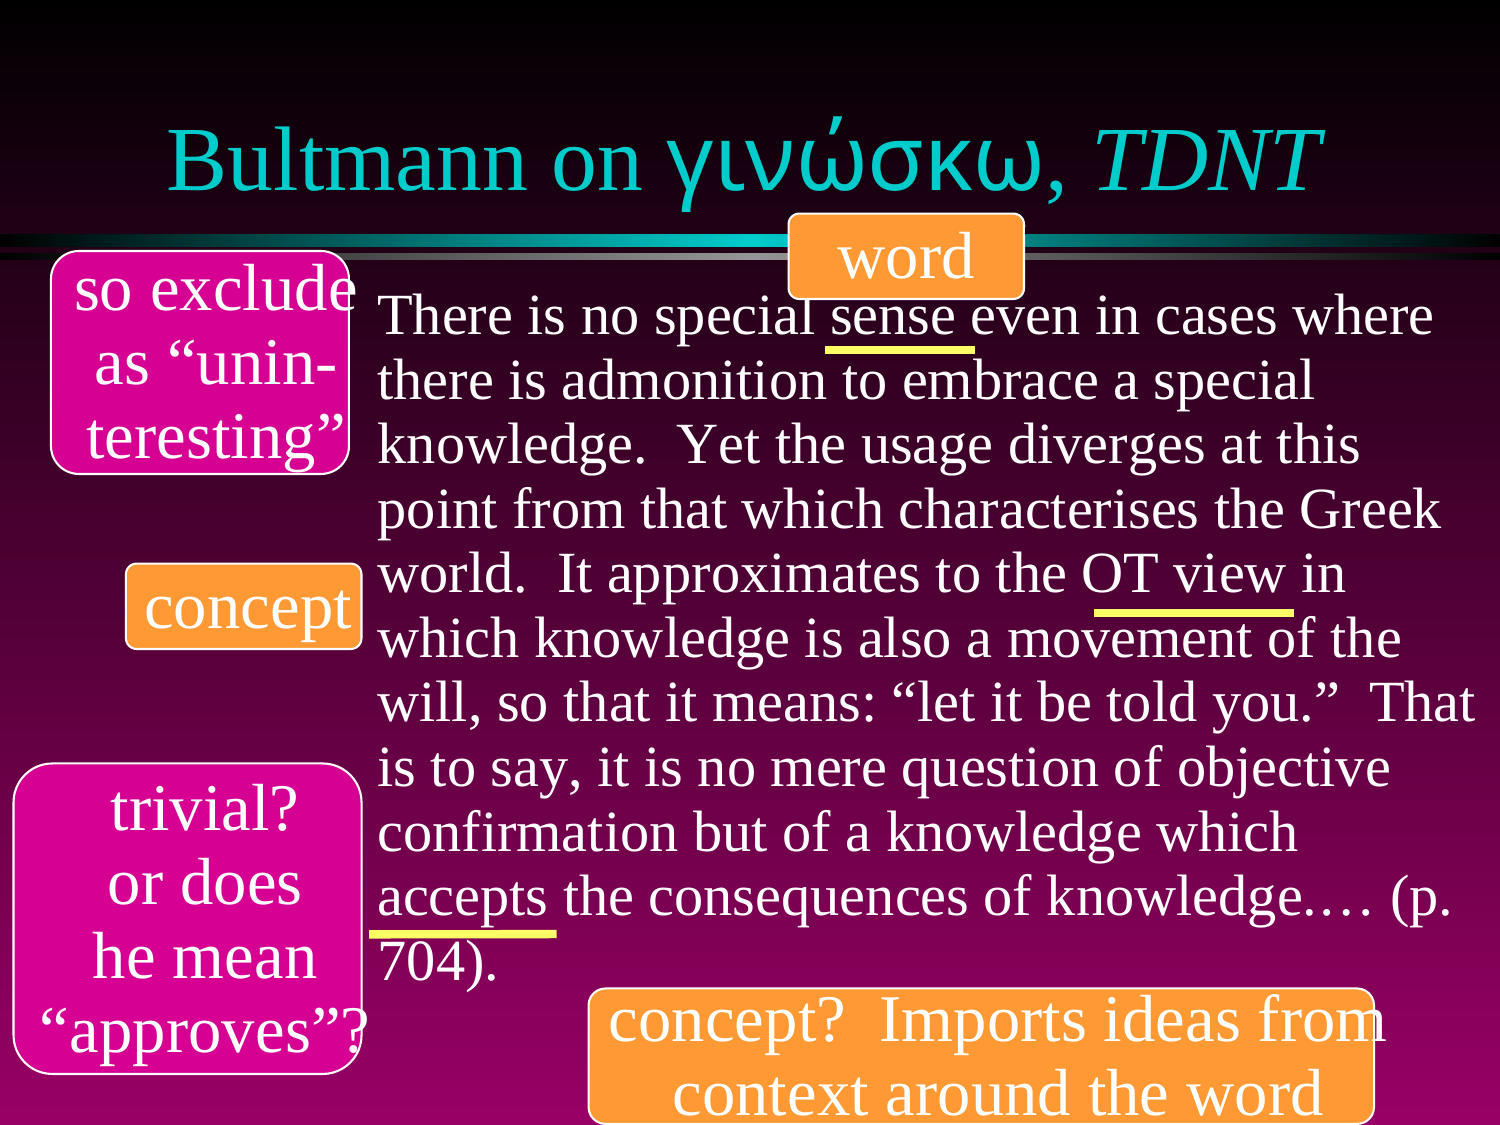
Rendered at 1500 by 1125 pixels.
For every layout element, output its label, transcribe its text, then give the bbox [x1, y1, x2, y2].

text_box concept? Imports ideas from context around the word [588, 988, 1375, 1124]
text_box word [788, 213, 1025, 299]
text_box so exclude as “unin- teresting” [50, 250, 349, 474]
text_box There is no special sense even in cases where there is admonition to embrace a special knowledge. Yet the usage diverges at this point from that which characterises the Greek world. It approximates to the OT view in which knowledge is also a movement of the will, so that it means: “let it be told you.” That is to say, it is no mere question of objective confirmation but of a knowledge which accepts the consequences of knowledge.… (p. 704). [362, 275, 1500, 1001]
title Bultmann on γινώσκω, TDNT [99, 37, 1388, 225]
text_box concept [125, 563, 362, 650]
text_box trivial? or does he mean “approves”? [13, 763, 362, 1074]
